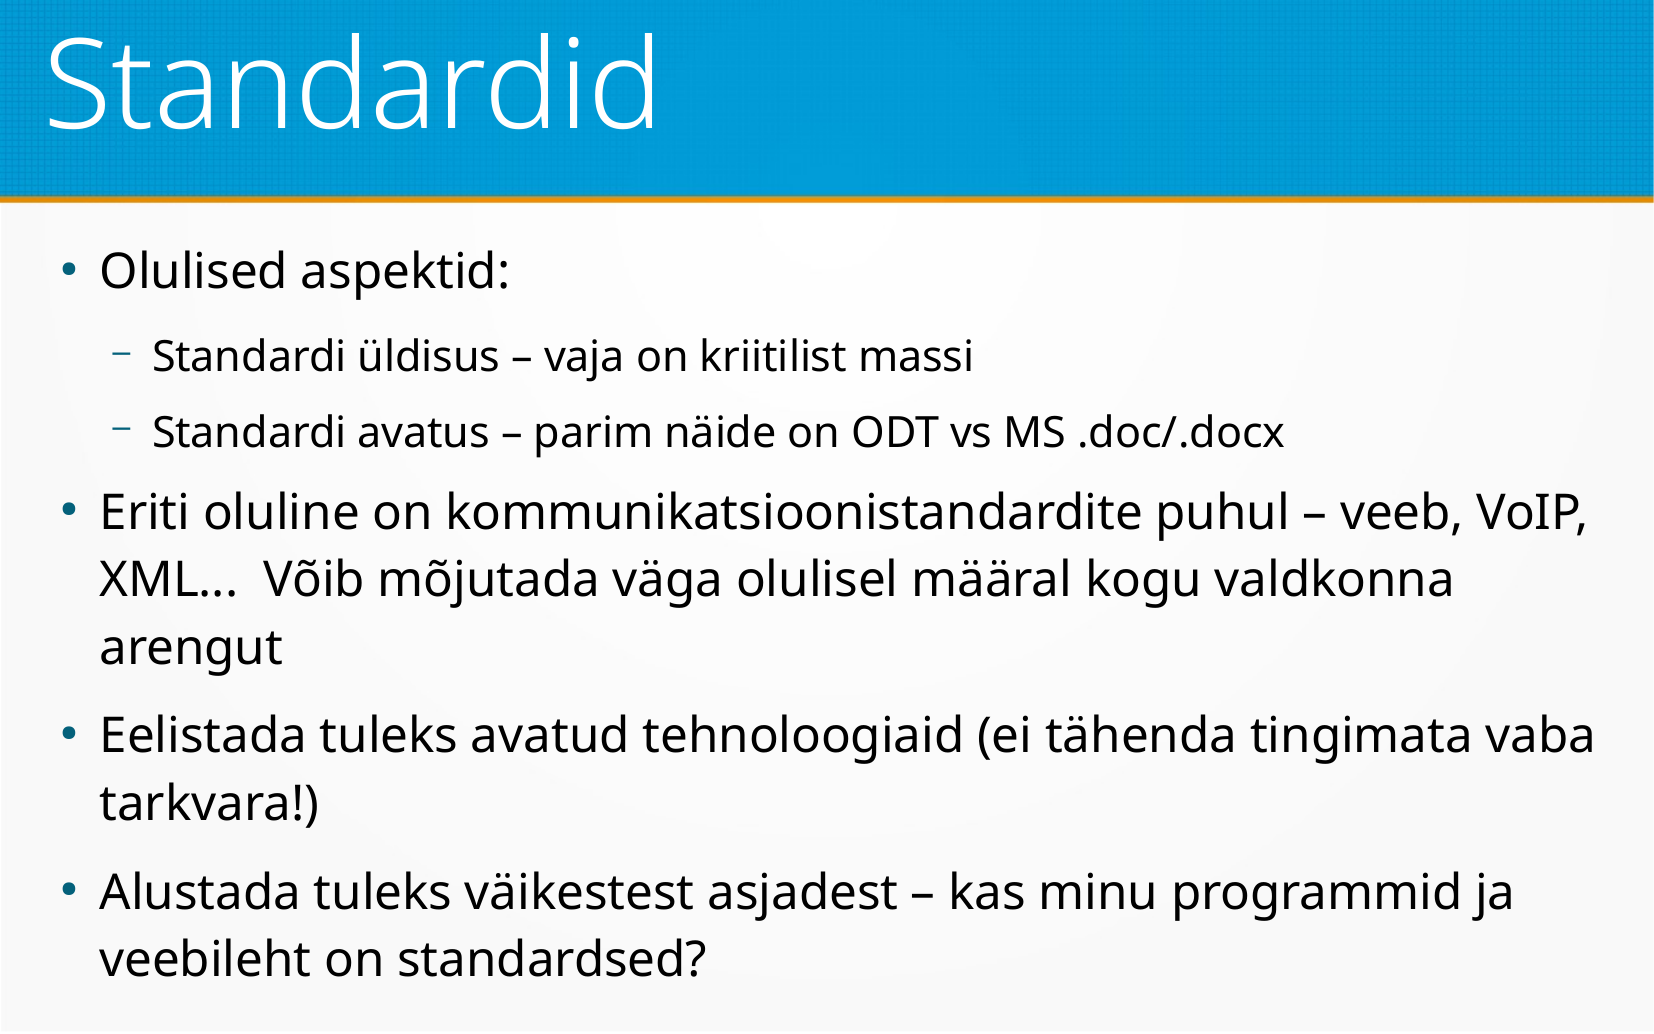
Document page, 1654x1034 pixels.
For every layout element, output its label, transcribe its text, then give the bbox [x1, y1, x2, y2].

picture [0, 195, 1654, 1034]
text_box [47, 236, 1607, 1002]
title Standardid [43, 0, 1619, 166]
